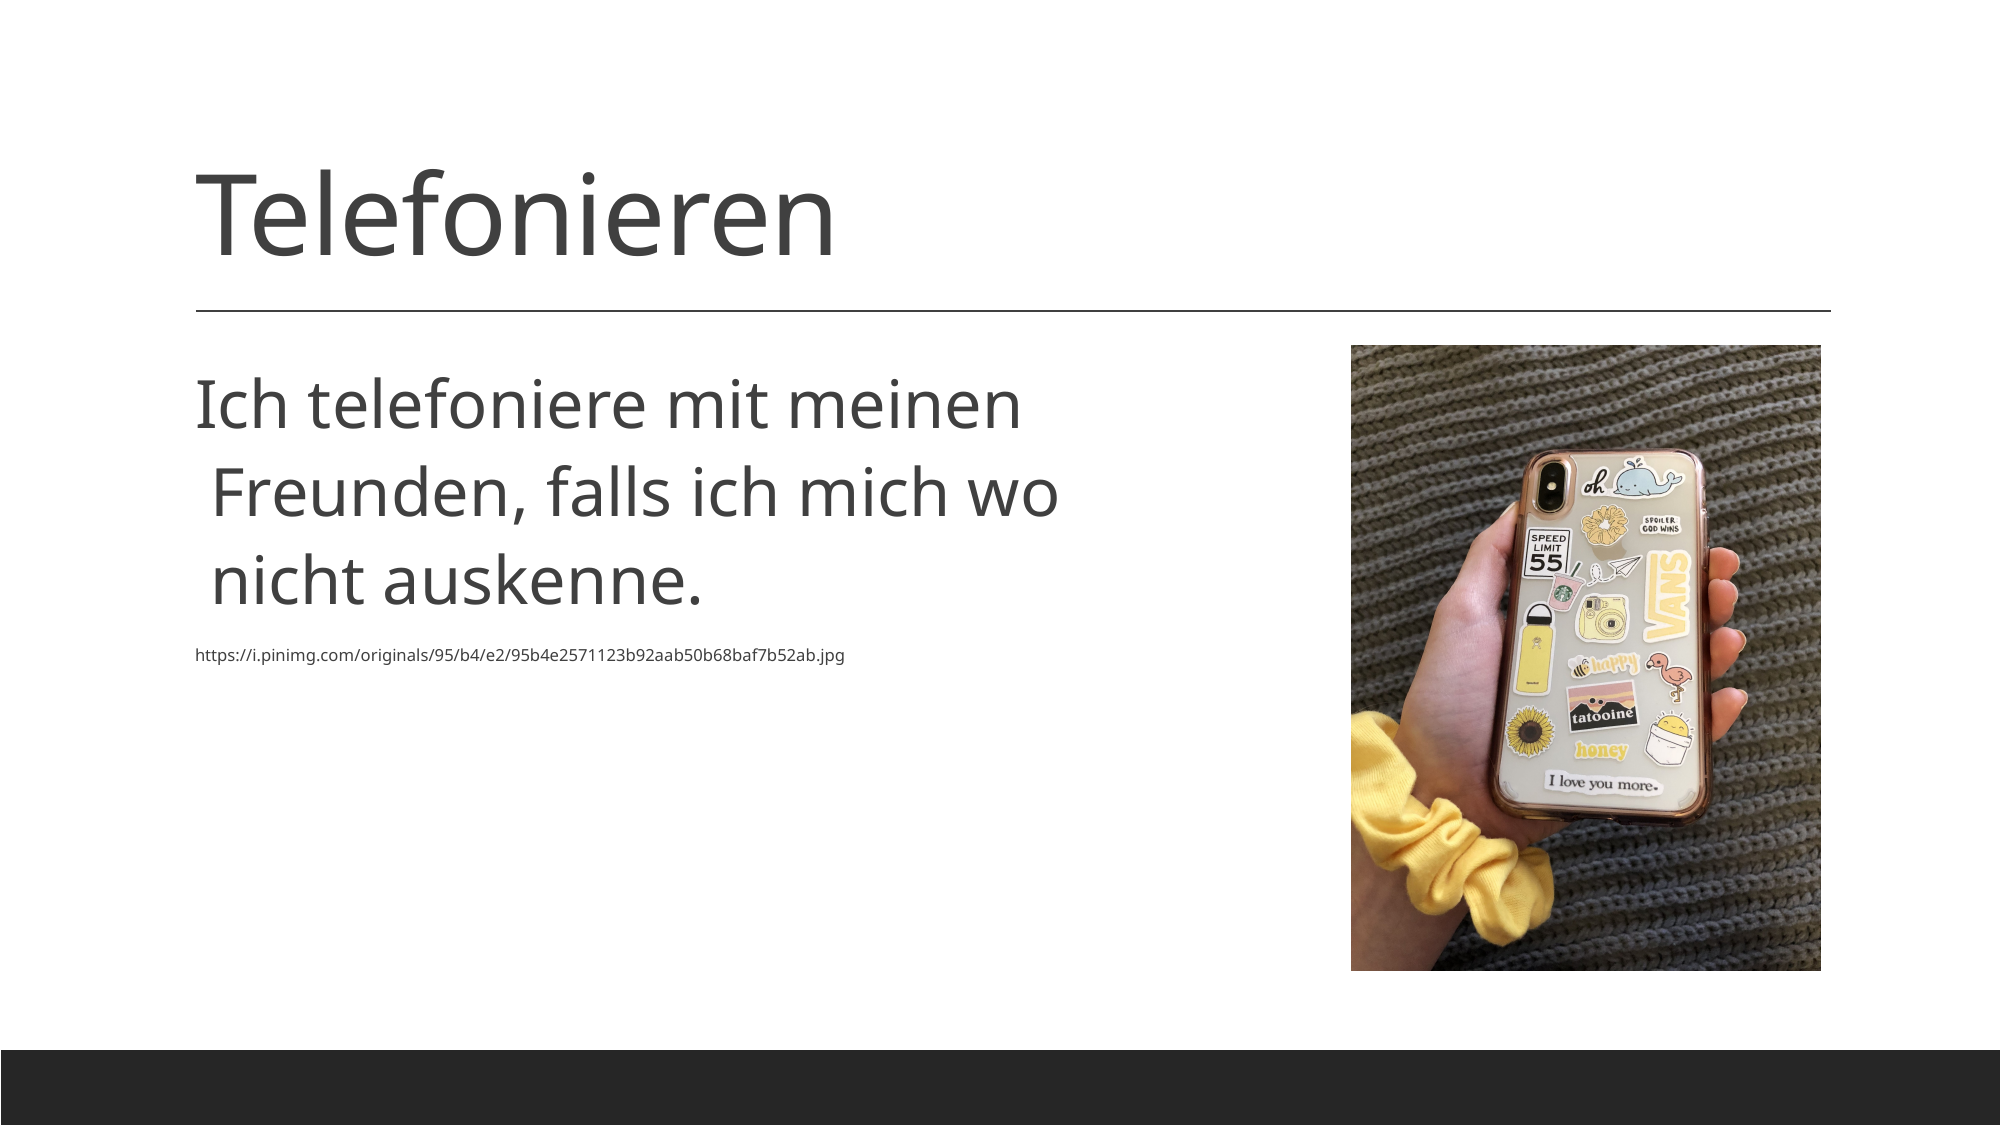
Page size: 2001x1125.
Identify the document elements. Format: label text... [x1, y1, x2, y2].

picture [1351, 345, 1821, 971]
title Telefonieren [180, 47, 1831, 286]
list Ich telefoniere mit meinen Freunden, falls ich mich wo nicht auskenne. https://i.pinimg.com/originals/95/b4/e2/95b4e2571123b92aab50b68baf7b52ab.jpg [180, 345, 1203, 963]
